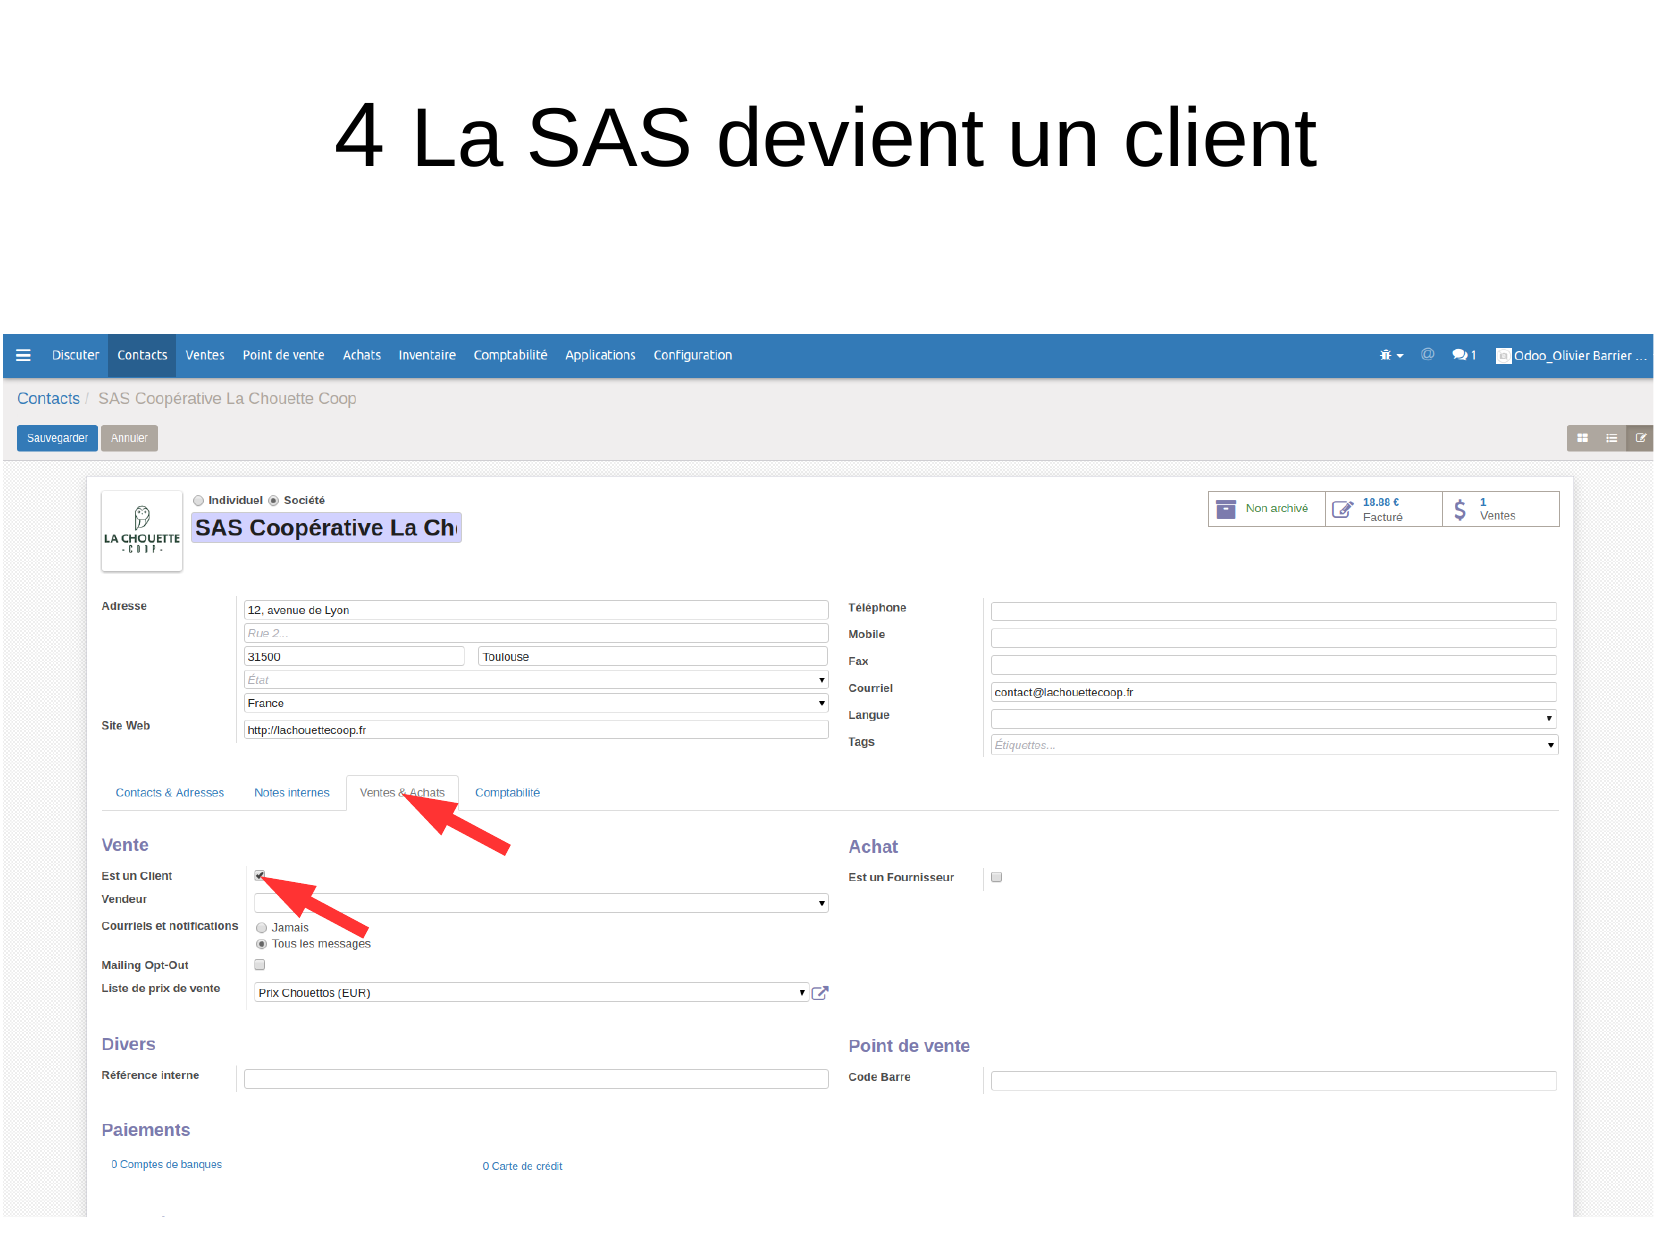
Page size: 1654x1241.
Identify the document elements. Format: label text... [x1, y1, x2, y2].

title 4 La SAS devient un client [82, 31, 1571, 239]
picture [3, 334, 1654, 1217]
